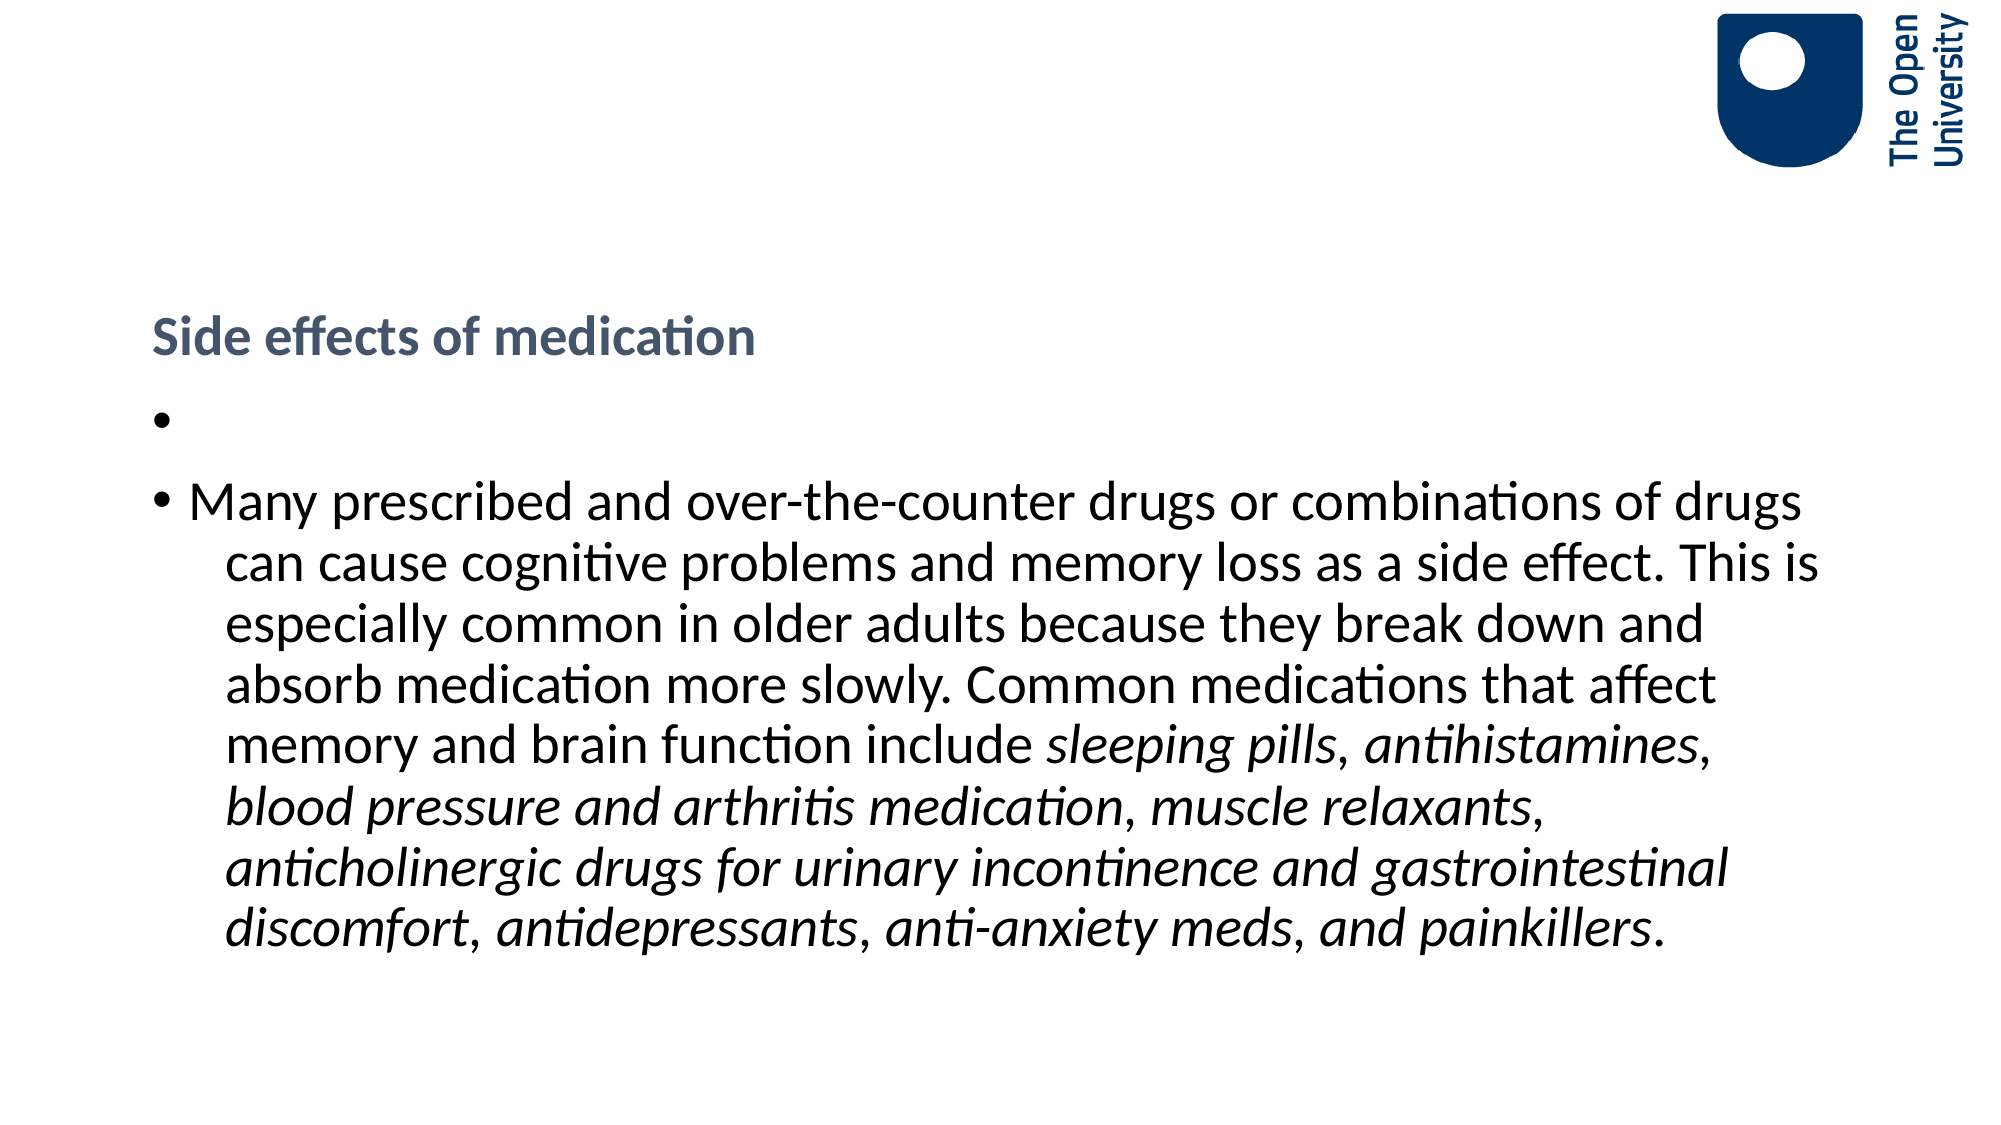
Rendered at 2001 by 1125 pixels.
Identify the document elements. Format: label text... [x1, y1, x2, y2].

list Side effects of medication Many prescribed and over-the-counter drugs or combinations of drugs can cause cognitive problems and memory loss as a side effect. This is especially common in older adults because they break down and absorb medication more slowly. Common medications that affect memory and brain function include sleeping pills, antihistamines, blood pressure and arthritis medication, muscle relaxants, anticholinergic drugs for urinary incontinence and gastrointestinal discomfort, antidepressants, anti-anxiety meds, and painkillers. [137, 299, 1863, 1014]
picture [1716, 10, 1971, 170]
